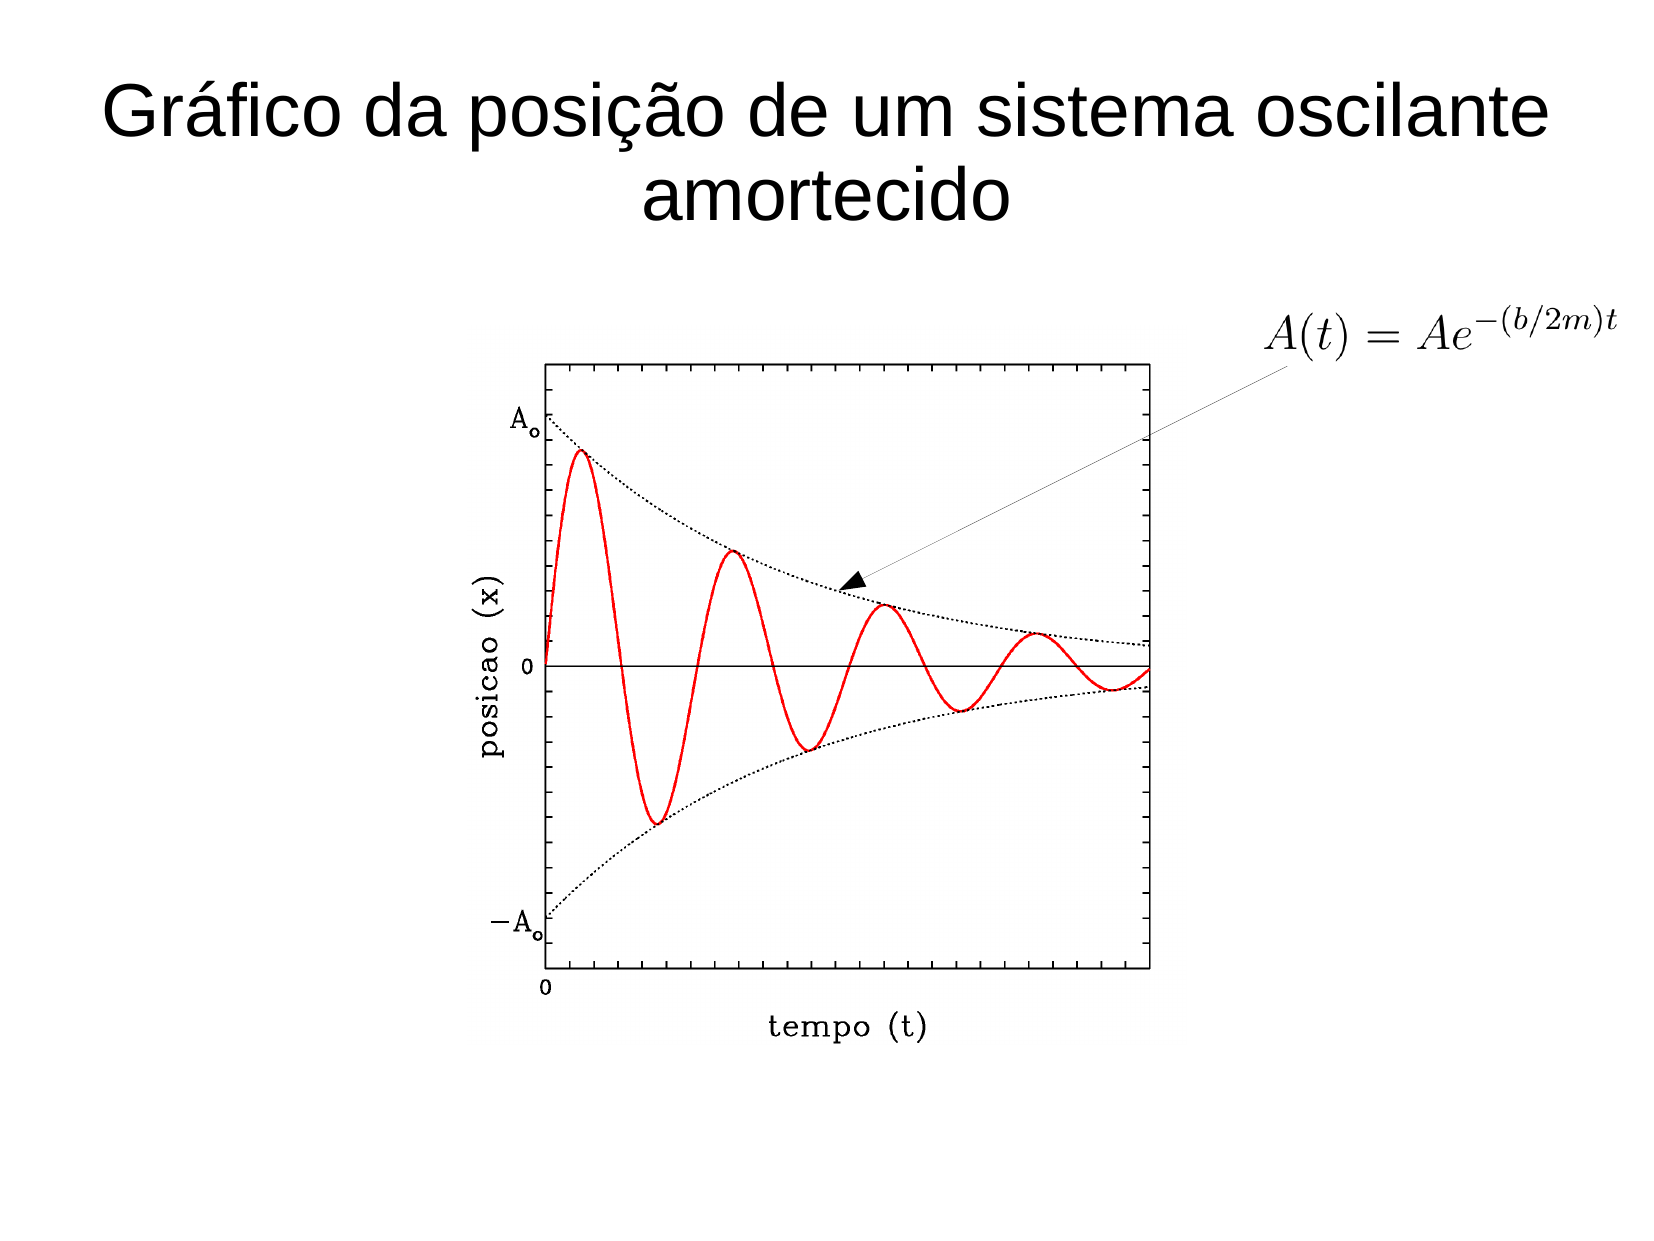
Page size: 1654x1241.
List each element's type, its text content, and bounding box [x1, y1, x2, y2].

picture [467, 325, 1187, 1045]
title Gráfico da posição de um sistema oscilante amortecido [82, 49, 1571, 257]
picture [1248, 277, 1641, 378]
